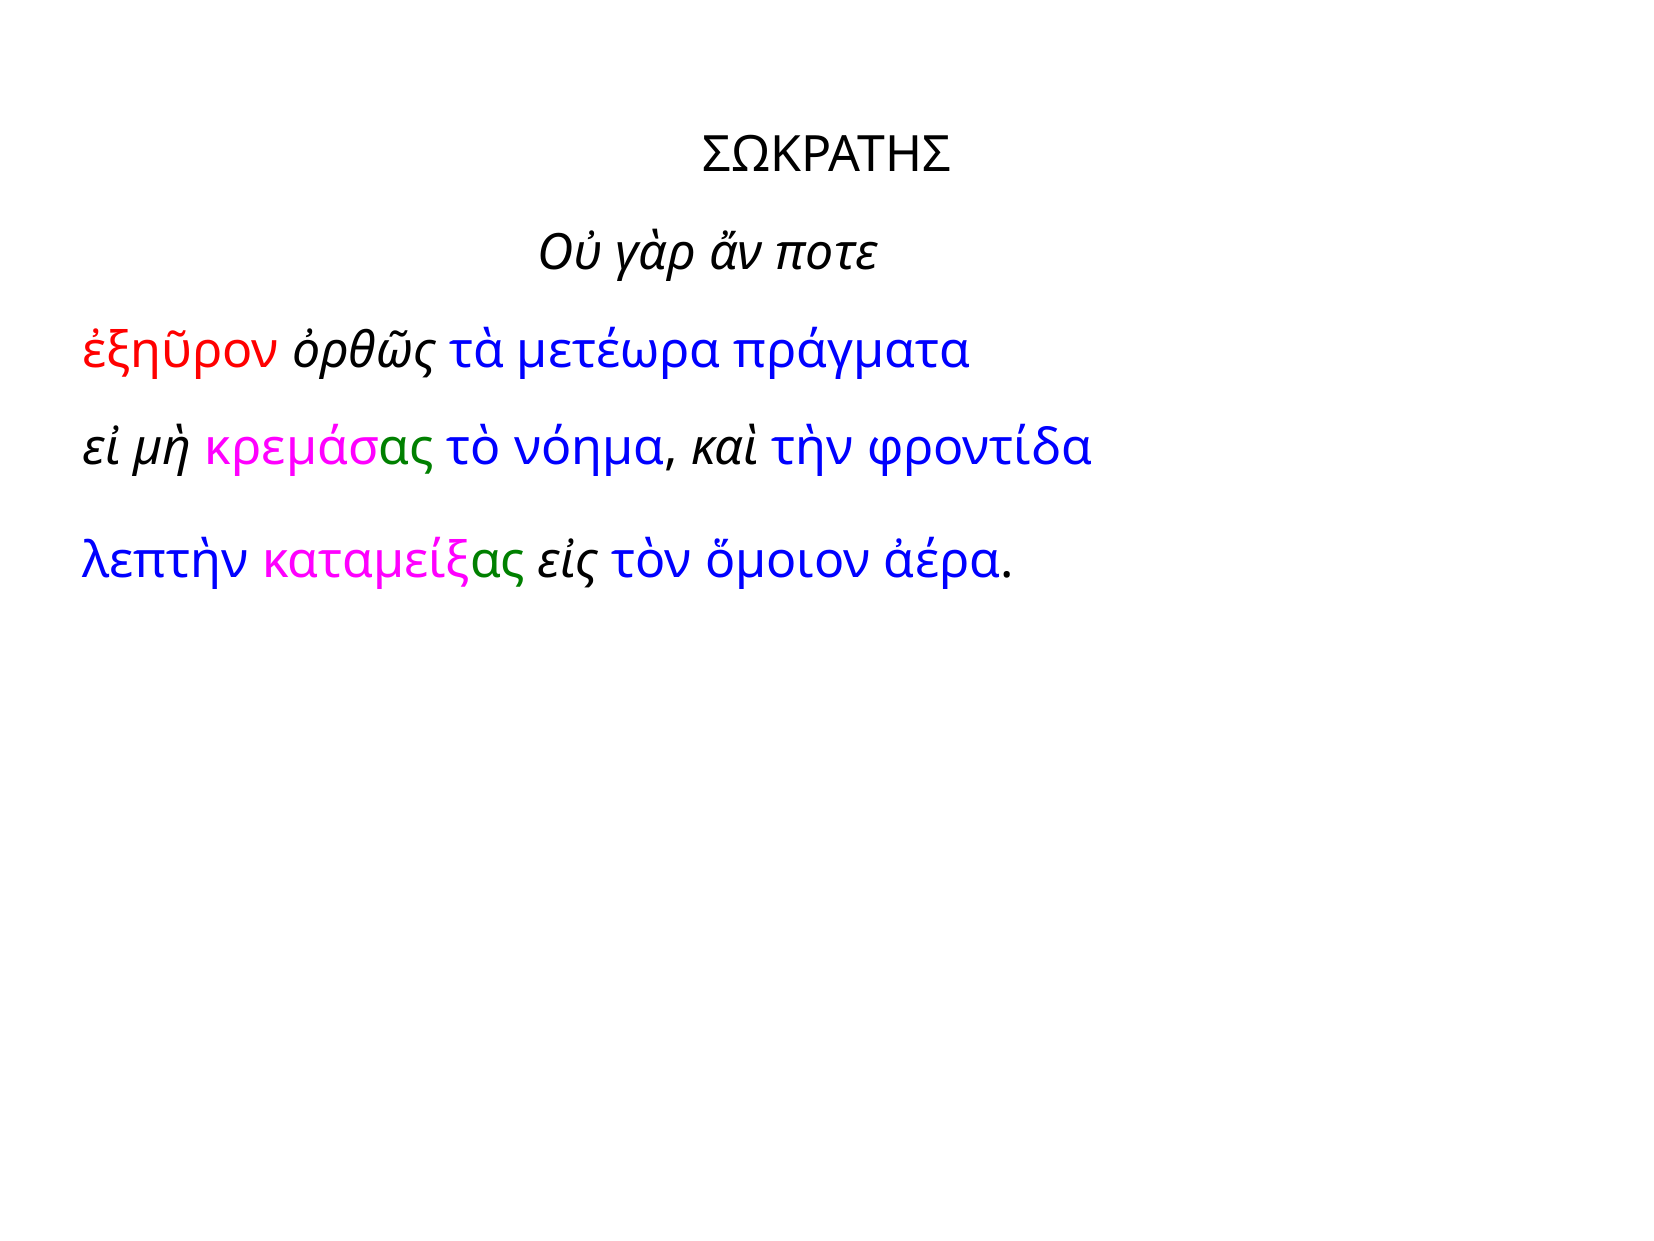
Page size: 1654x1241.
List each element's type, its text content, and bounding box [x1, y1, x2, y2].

list ΣΩΚΡΑΤΗΣ Οὐ γὰρ ἄν ποτε ἐξηῦρον ὀρθῶς τὰ μετέωρα πράγματα εἰ μὴ κρεμάσας τὸ νόημα, καὶ τὴν φροντίδα λεπτὴν καταμείξας εἰς τὸν ὅμοιον ἀέρα. [82, 118, 1571, 1121]
